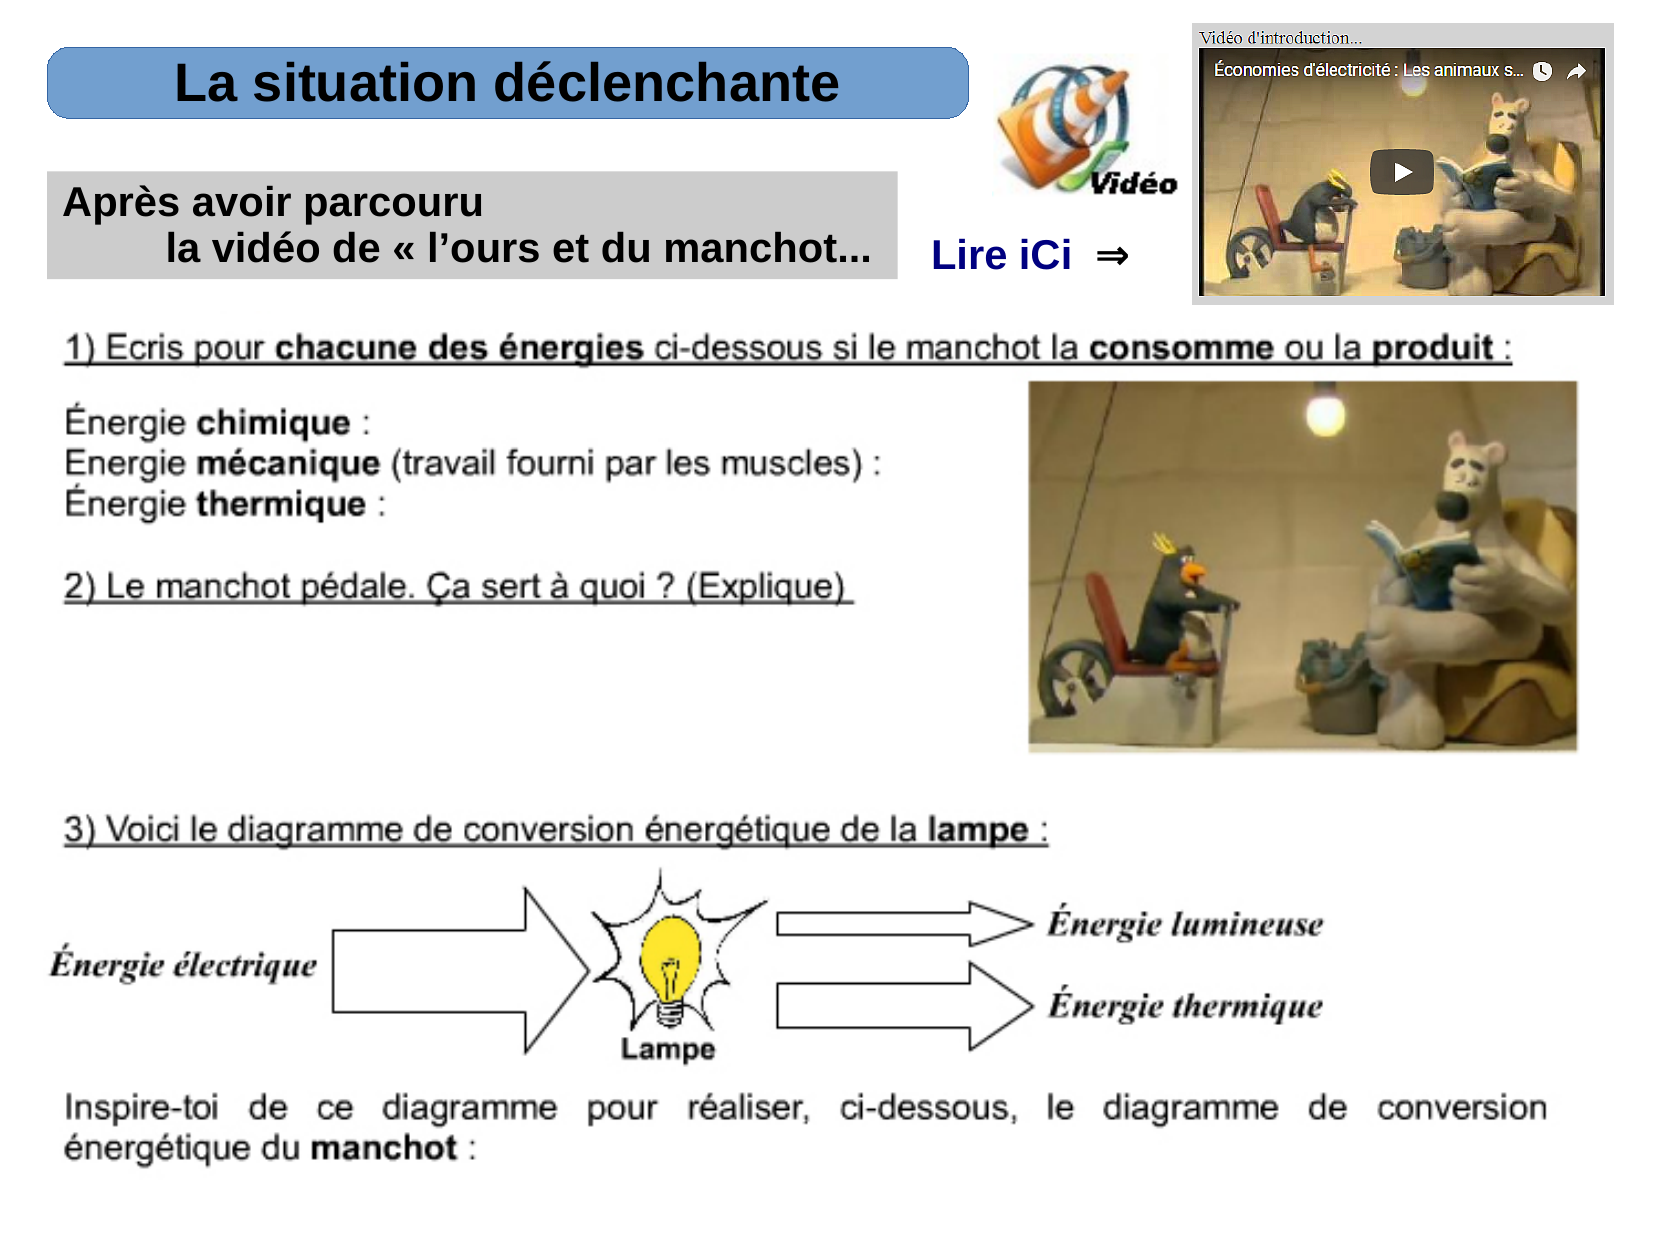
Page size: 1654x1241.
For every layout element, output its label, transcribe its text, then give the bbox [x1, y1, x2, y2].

text_box Après avoir parcouru la vidéo de « l’ours et du manchot... [47, 171, 898, 280]
picture [1192, 23, 1614, 305]
picture [43, 311, 1595, 1193]
text_box La situation déclenchante [47, 47, 969, 119]
text_box Lire iCi ⇒ [897, 224, 1176, 286]
picture [992, 50, 1182, 201]
